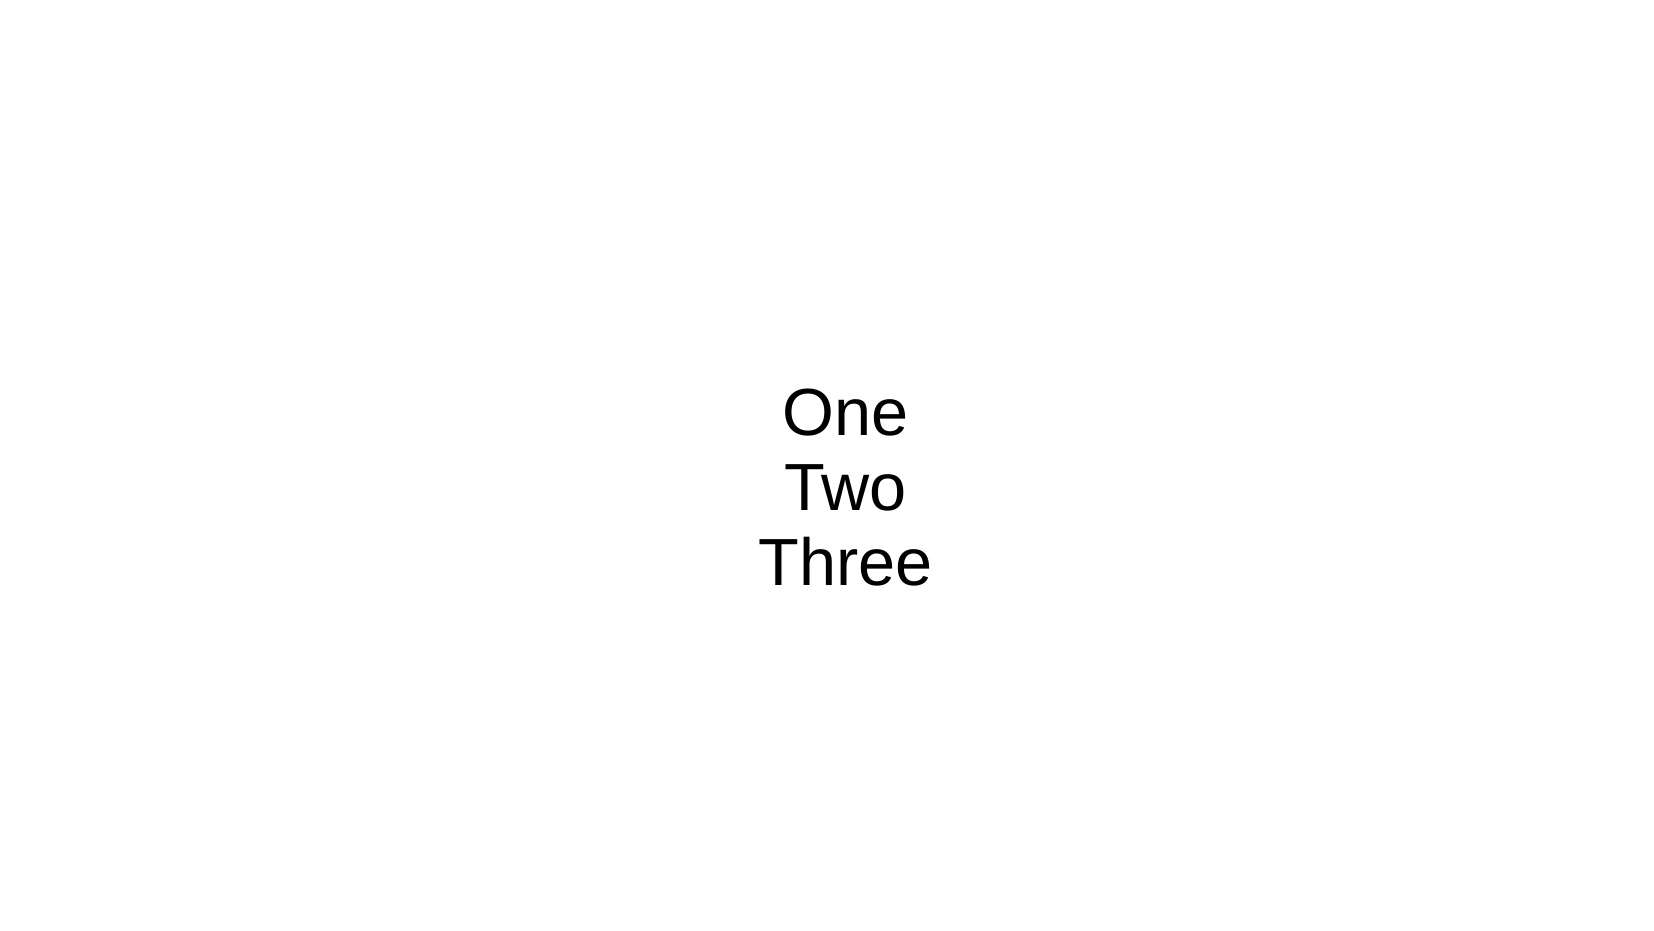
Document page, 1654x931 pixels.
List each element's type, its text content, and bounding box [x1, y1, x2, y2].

subtitle One Two Three [82, 217, 1571, 758]
